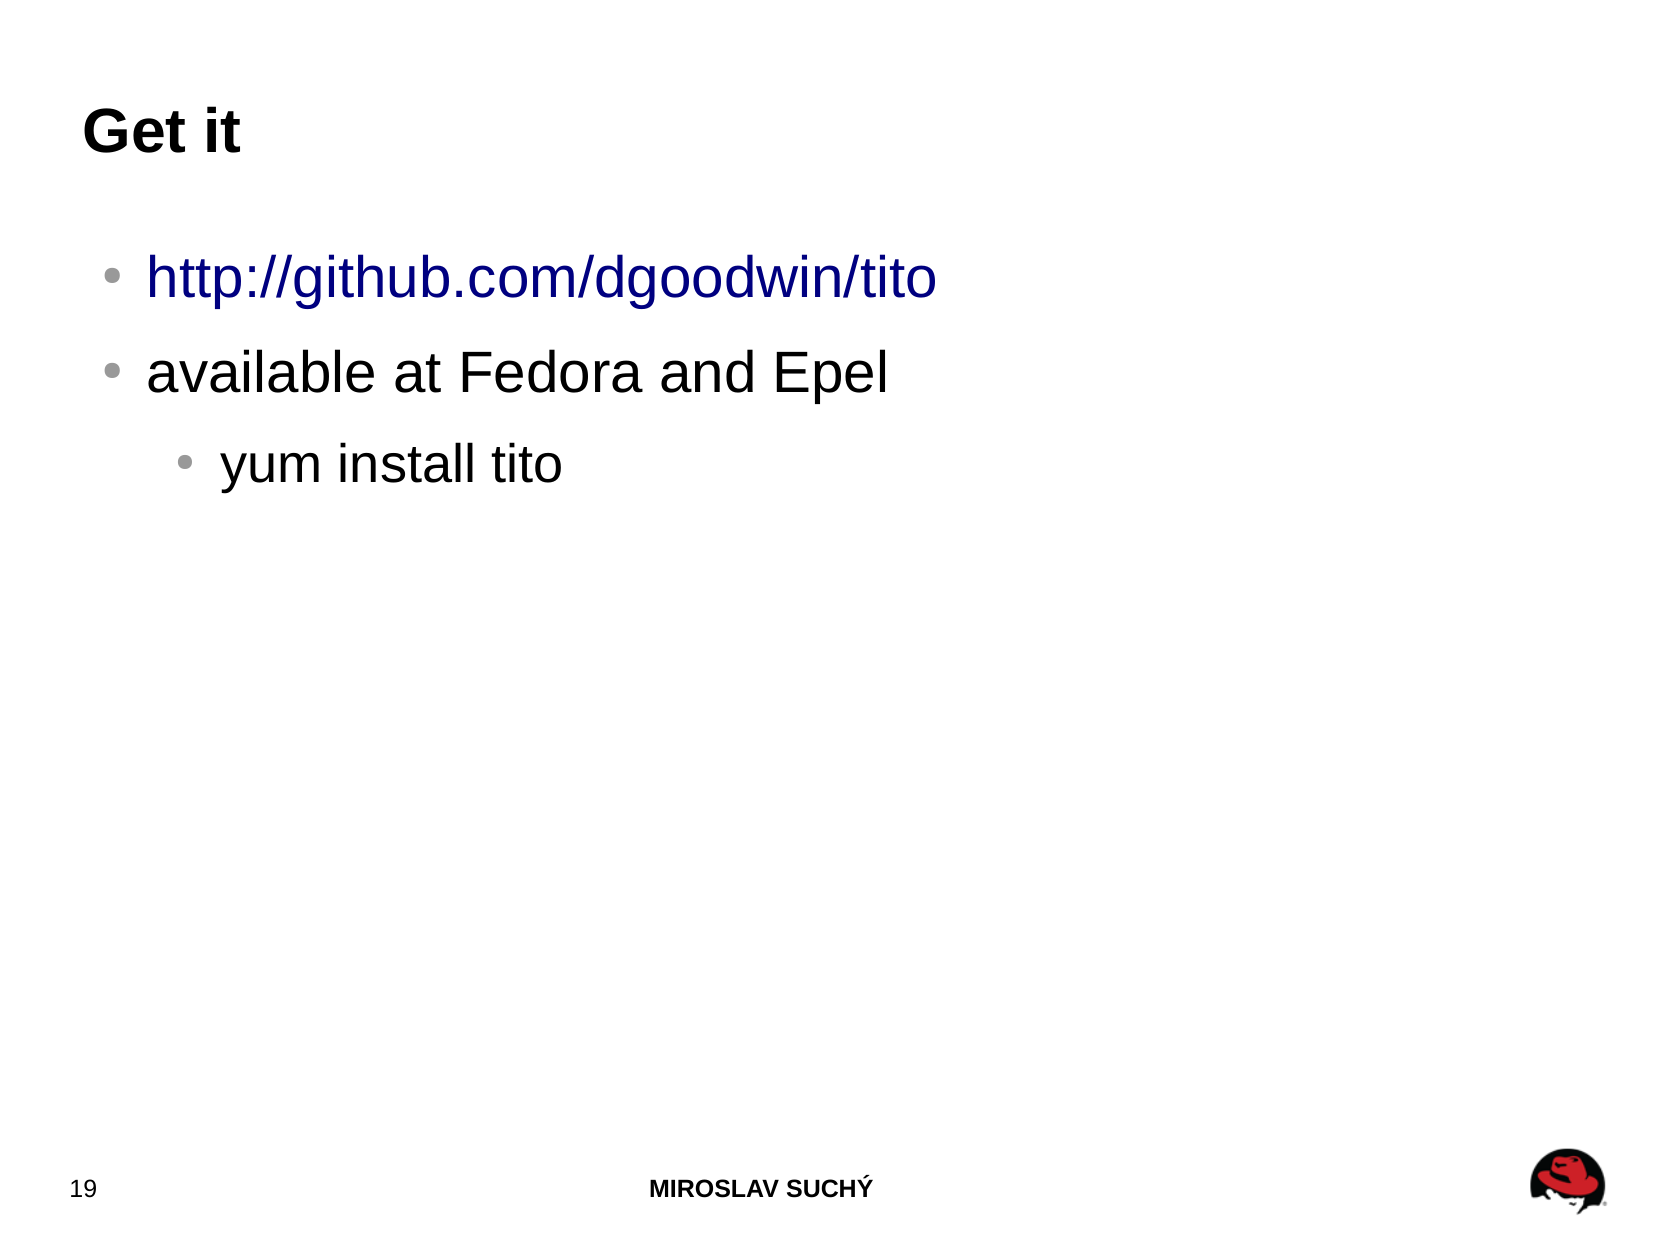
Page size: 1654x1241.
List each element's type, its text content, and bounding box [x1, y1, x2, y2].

list http://github.com/dgoodwin/tito available at Fedora and Epel yum install tito [86, 244, 1576, 1024]
title Get it [82, 45, 1571, 218]
picture [1529, 1146, 1613, 1224]
